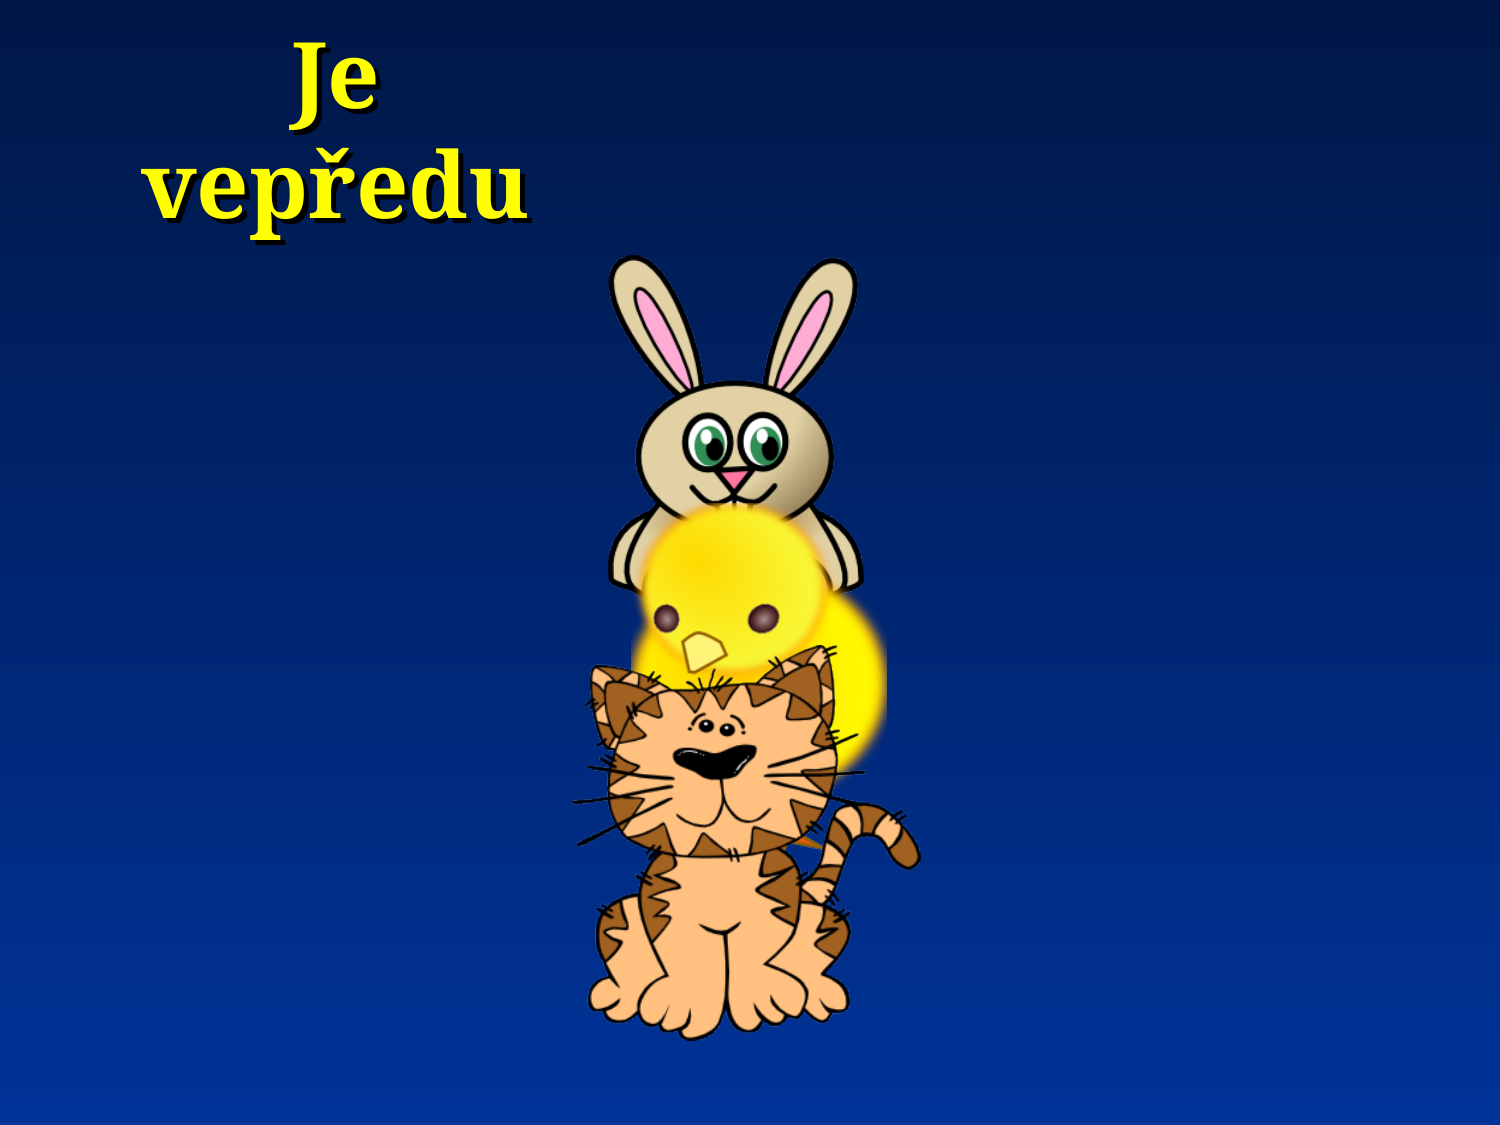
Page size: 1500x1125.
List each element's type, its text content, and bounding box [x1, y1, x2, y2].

picture [572, 255, 921, 1041]
title Je vepředu [75, 45, 597, 209]
